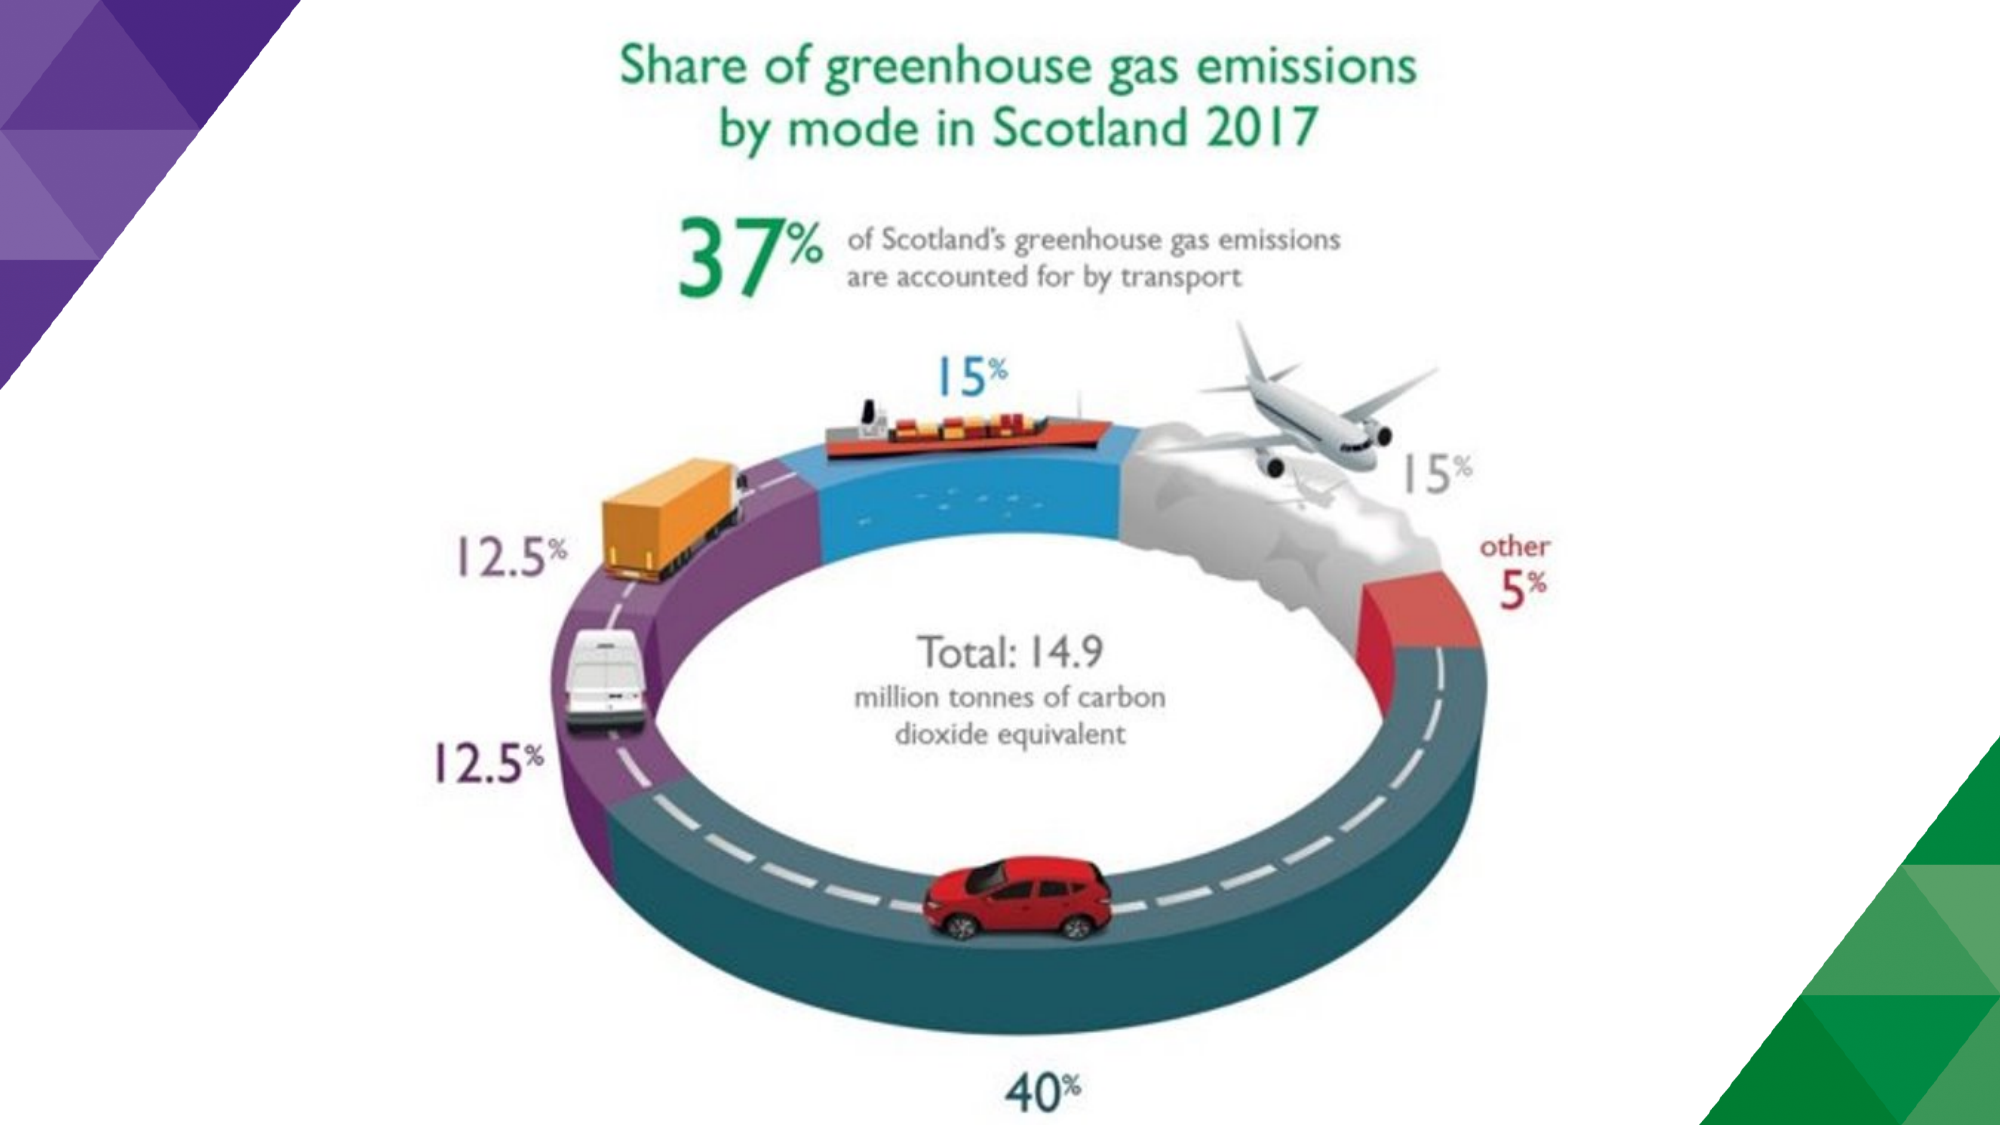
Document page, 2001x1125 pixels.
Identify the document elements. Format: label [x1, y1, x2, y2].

picture [346, 0, 1654, 1125]
